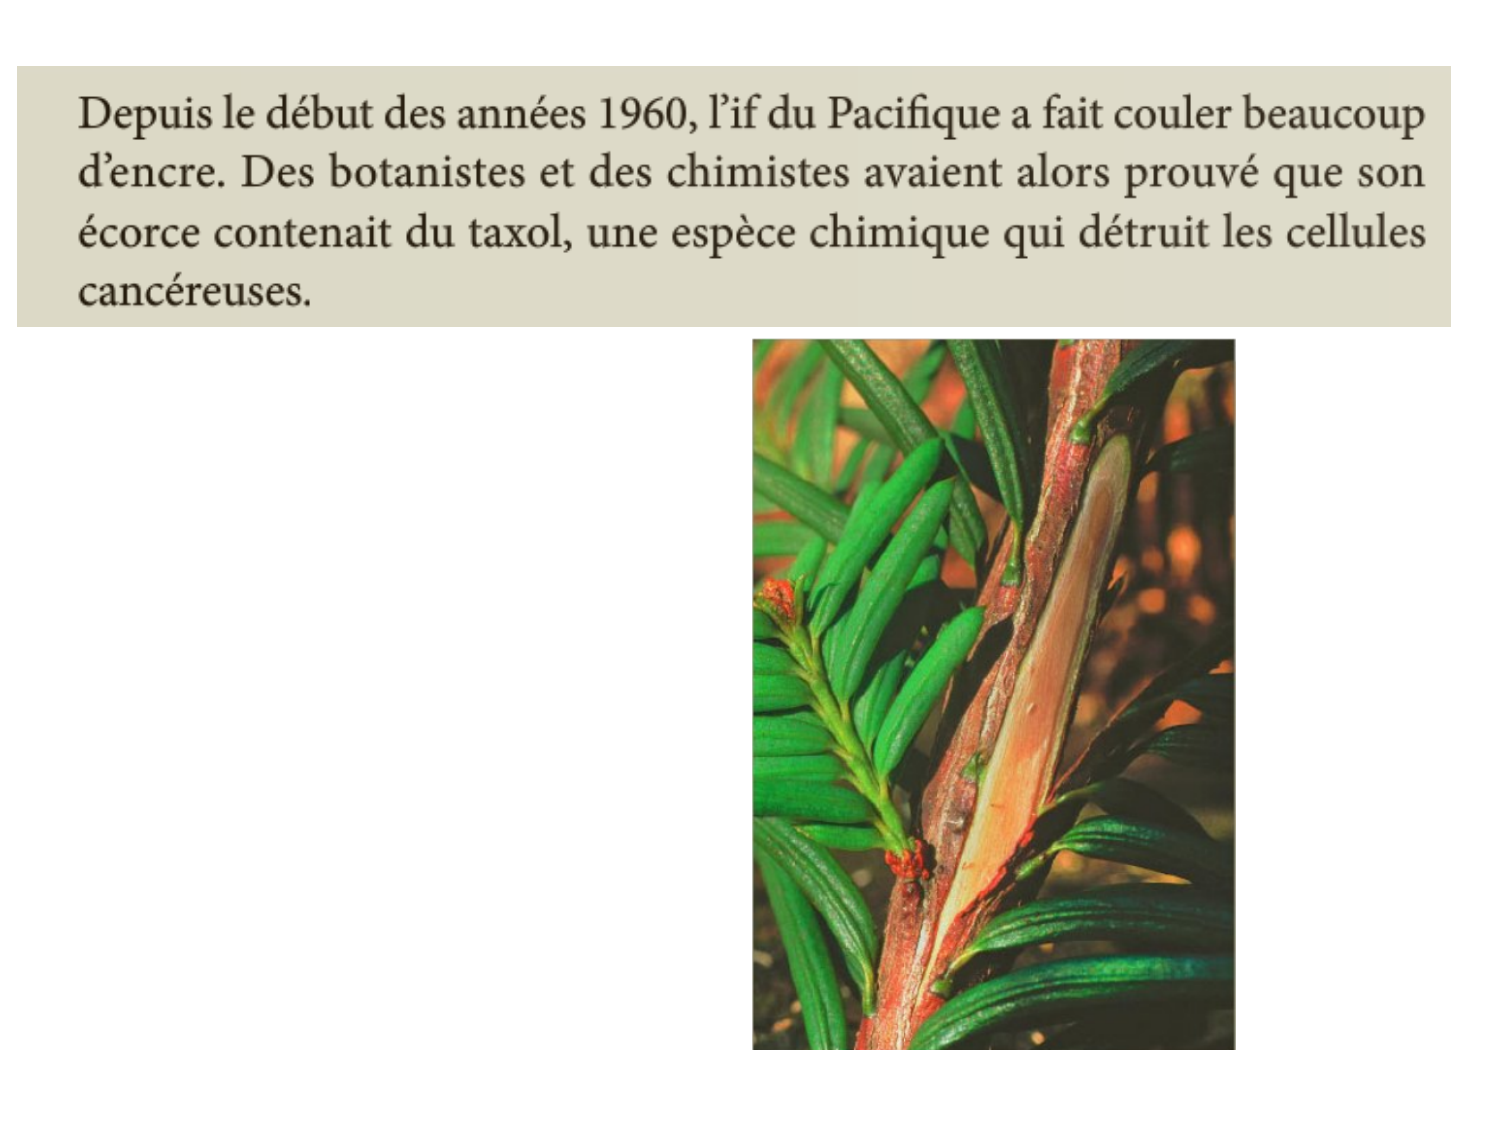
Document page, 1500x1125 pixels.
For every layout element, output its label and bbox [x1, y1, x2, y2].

picture [17, 66, 1451, 327]
picture [750, 338, 1236, 1051]
